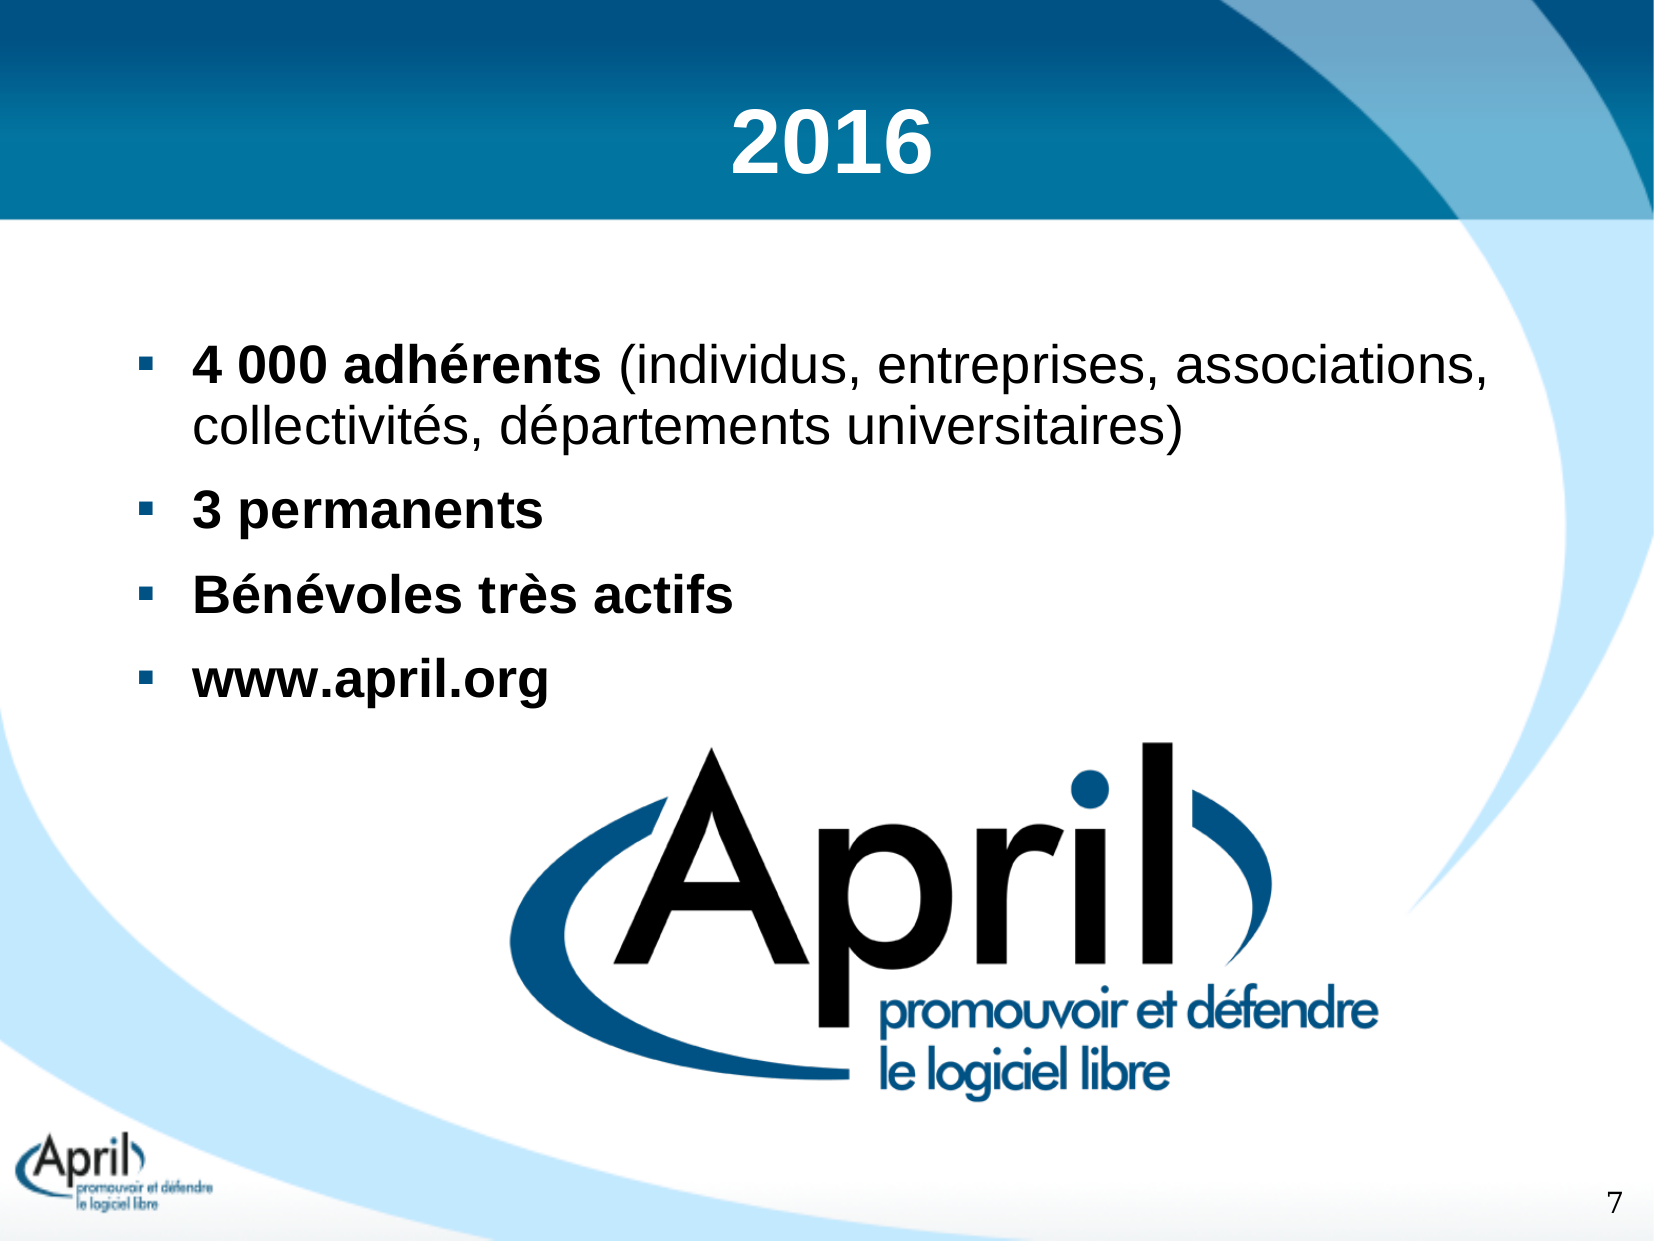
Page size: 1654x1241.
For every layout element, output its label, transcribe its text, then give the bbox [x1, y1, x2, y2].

picture [0, 0, 1654, 1241]
list 4 000 adhérents (individus, entreprises, associations, collectivités, départements universitaires) 3 permanents Bénévoles très actifs www.april.org [121, 250, 1534, 1032]
title 2016 [126, 38, 1539, 246]
